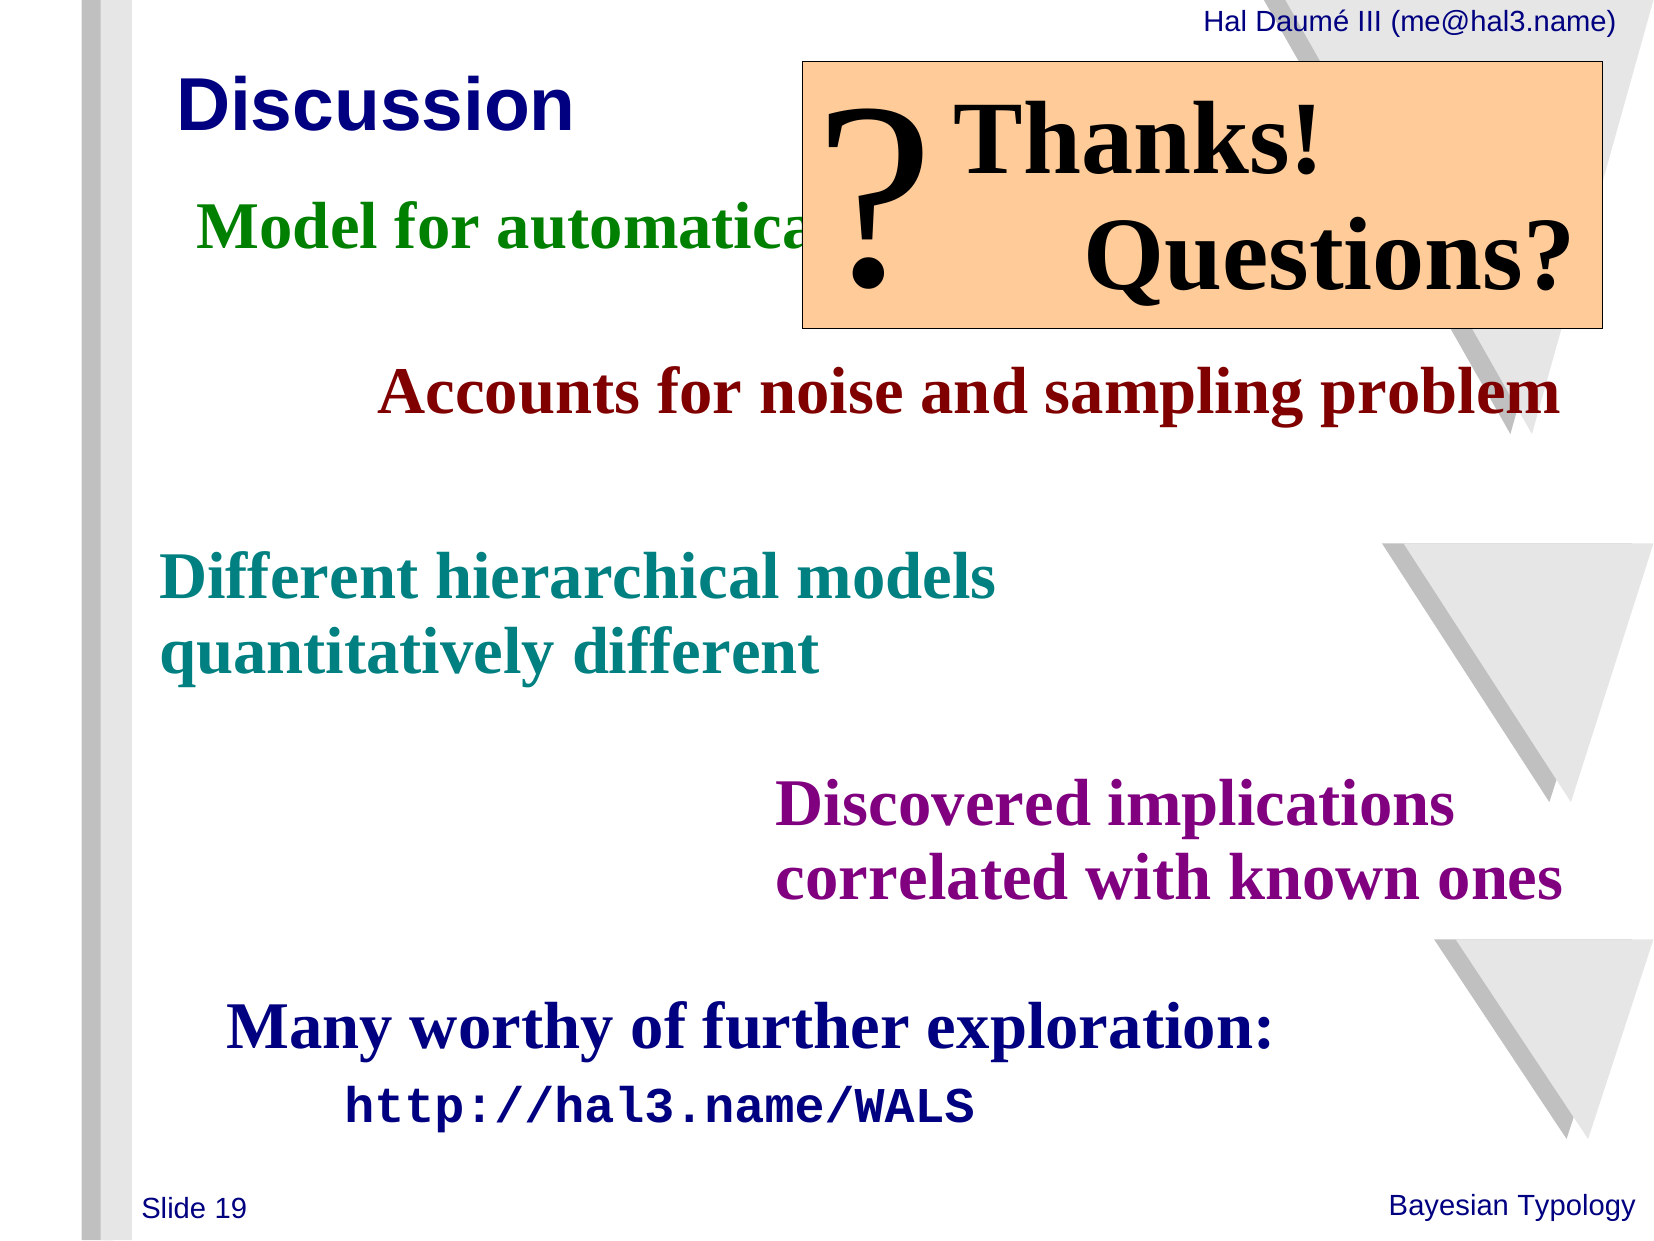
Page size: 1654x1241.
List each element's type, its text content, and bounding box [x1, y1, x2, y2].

text_box Model for automatically discovering implications [196, 189, 802, 264]
text_box Discovered implications correlated with known ones [775, 765, 1582, 914]
text_box Different hierarchical models quantitatively different [159, 539, 1383, 688]
text_box ? [802, 61, 1603, 329]
text_box Thanks! Questions? [953, 80, 1633, 312]
title Discussion [176, 44, 1509, 166]
text_box Accounts for noise and sampling problem [377, 353, 1601, 428]
text_box Many worthy of further exploration: http://hal3.name/WALS [226, 989, 1304, 1138]
